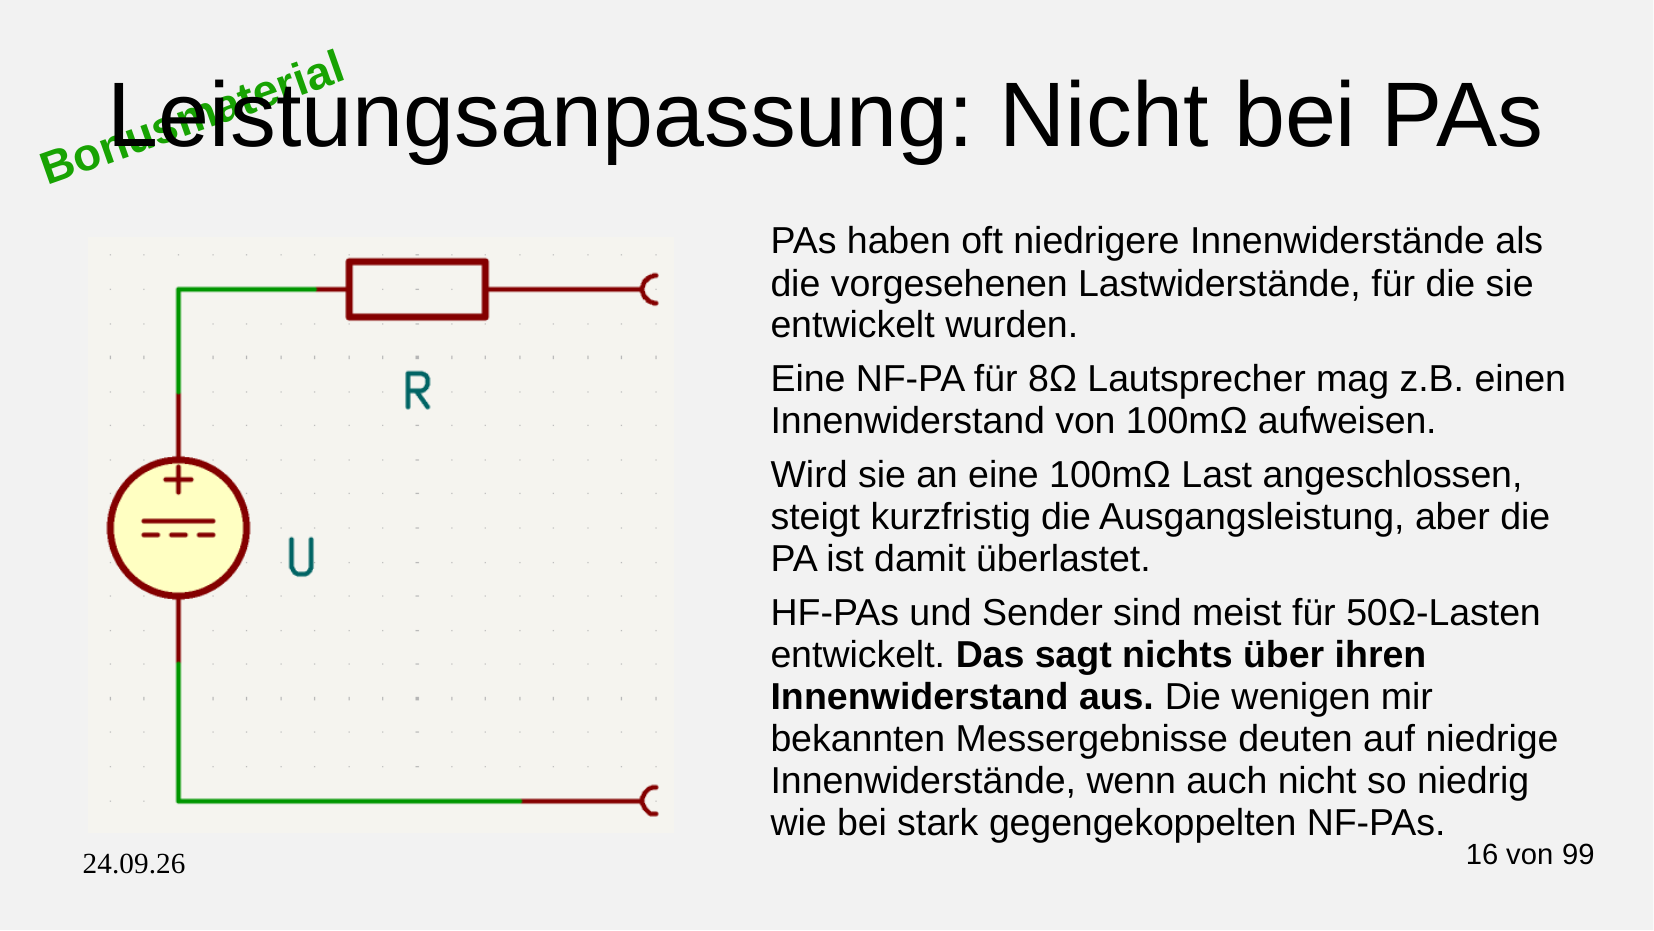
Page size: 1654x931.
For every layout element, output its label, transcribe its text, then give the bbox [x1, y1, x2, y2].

picture [88, 237, 674, 833]
title Leistungsanpassung: Nicht bei PAs [82, 37, 1571, 193]
text_box PAs haben oft niedrigere Innenwiderstände als die vorgesehenen Lastwiderstände, für die sie entwickelt wurden. Eine NF-PA für 8Ω Lautsprecher mag z.B. einen Innenwiderstand von 100mΩ aufweisen. Wird sie an eine 100mΩ Last angeschlossen, steigt kurzfristig die Ausgangsleistung, aber die PA ist damit überlastet. HF-PAs und Sender sind meist für 50Ω-Lasten entwickelt. Das sagt nichts über ihren Innenwiderstand aus. Die wenigen mir bekannten Messergebnisse deuten auf niedrige Innenwiderstände, wenn auch nicht so niedrig wie bei stark gegengekoppelten NF-PAs. [755, 212, 1595, 851]
